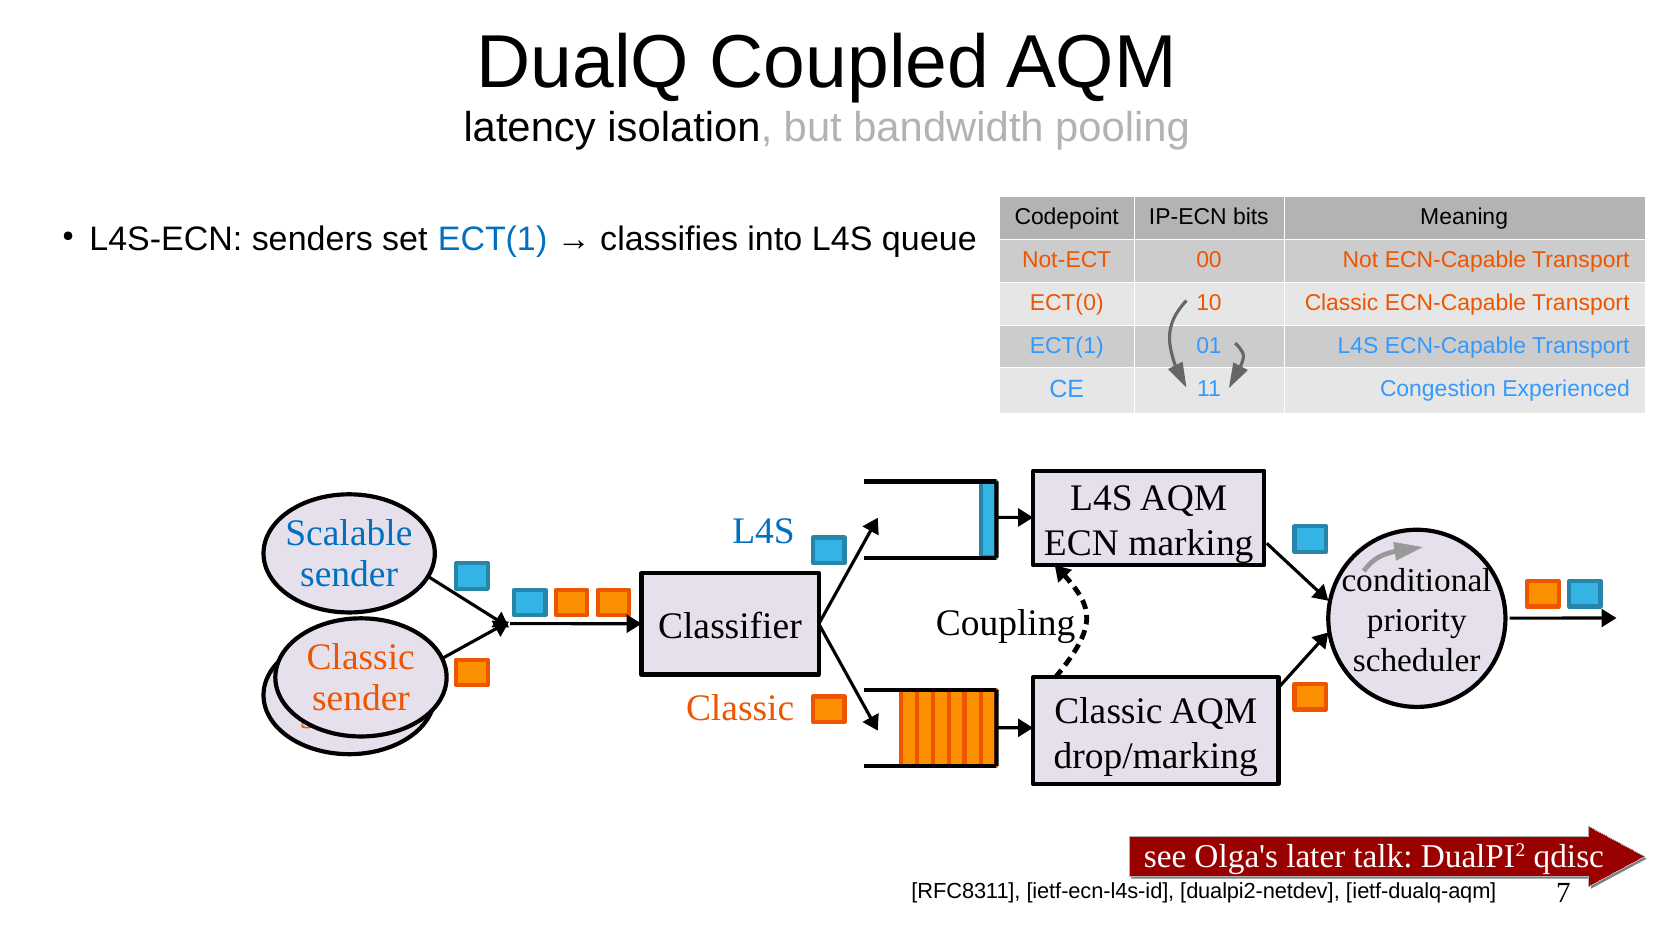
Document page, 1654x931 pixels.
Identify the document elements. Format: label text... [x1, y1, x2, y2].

text_box [980, 484, 994, 556]
text_box see Olga's later talk: DualPI2 qdisc [1129, 826, 1645, 887]
title DualQ Coupled AQM latency isolation, but bandwidth pooling [82, 7, 1571, 163]
text_box [555, 589, 588, 616]
text_box [514, 589, 546, 616]
text_box Classic sender [275, 618, 447, 737]
table_cell ECT(0) [1000, 283, 1134, 325]
text_box conditional priority scheduler [1328, 529, 1506, 707]
text_box Classic [671, 675, 810, 736]
text_box [597, 589, 630, 616]
text_box Scalable sender [263, 494, 435, 613]
text_box [1294, 684, 1326, 710]
table_header IP-ECN bits [1135, 197, 1284, 239]
text_box [RFC8311], [ietf-ecn-l4s-id], [dualpi2-netdev], [ietf-dualq-aqm] [878, 871, 1512, 911]
text_box [901, 692, 994, 764]
text_box Classifier [641, 573, 819, 675]
table_header Meaning [1285, 197, 1645, 239]
table_header Codepoint [1000, 197, 1134, 239]
table_cell Classic ECN-Capable Transport [1285, 283, 1645, 325]
table_cell CE [1000, 368, 1134, 413]
text_box [1294, 526, 1326, 552]
text_box Classic sender [263, 663, 432, 755]
table_cell 11 [1135, 368, 1284, 413]
table_cell 01 [1135, 326, 1173, 367]
list L4S-ECN: senders set ECT(1) → classifies into L4S queue [53, 216, 993, 285]
text_box L4S AQM ECN marking [1032, 470, 1265, 566]
table_cell 01 [1172, 326, 1284, 367]
text_box [456, 563, 488, 589]
text_box [813, 537, 845, 563]
text_box Classic AQM drop/marking [1032, 677, 1279, 784]
text_box [1527, 581, 1559, 607]
text_box [813, 696, 845, 722]
table_cell 00 [1135, 240, 1284, 282]
text_box [1569, 581, 1601, 607]
table_cell Not-ECT [1000, 240, 1134, 282]
table_cell L4S ECN-Capable Transport [1285, 326, 1645, 367]
table_cell Not ECN-Capable Transport [1285, 240, 1645, 282]
table_cell ECT(1) [1000, 326, 1134, 367]
text_box Coupling [921, 590, 1091, 651]
table_cell 10 [1135, 283, 1284, 325]
table_cell Congestion Experienced [1285, 368, 1645, 413]
text_box L4S [722, 510, 795, 552]
text_box [456, 659, 488, 686]
